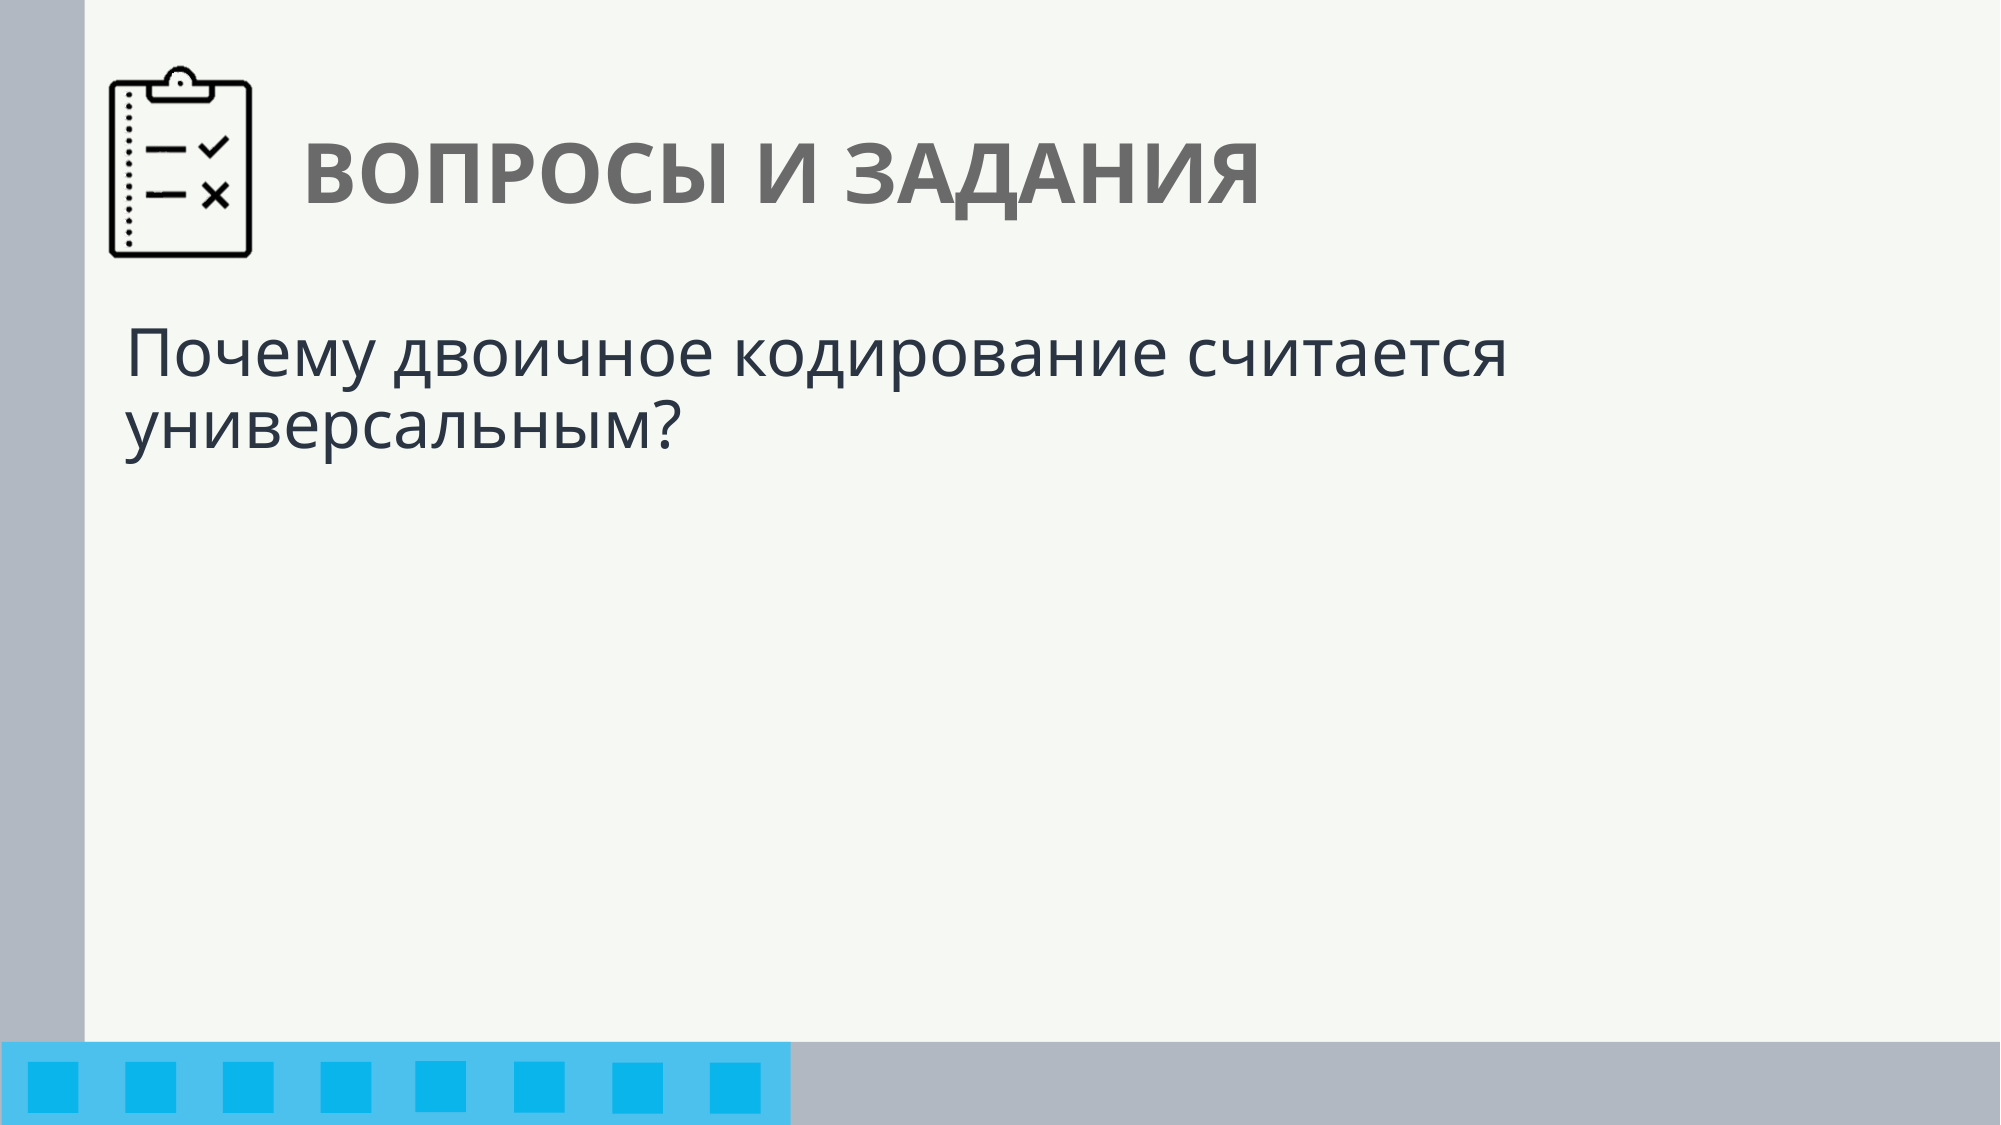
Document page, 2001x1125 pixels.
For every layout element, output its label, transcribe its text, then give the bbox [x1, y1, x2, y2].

title ВОПРОСЫ И ЗАДАНИЯ [285, 67, 1892, 286]
picture [85, 54, 286, 286]
list Почему двоичное кодирование считается универсальным? [110, 311, 1892, 742]
